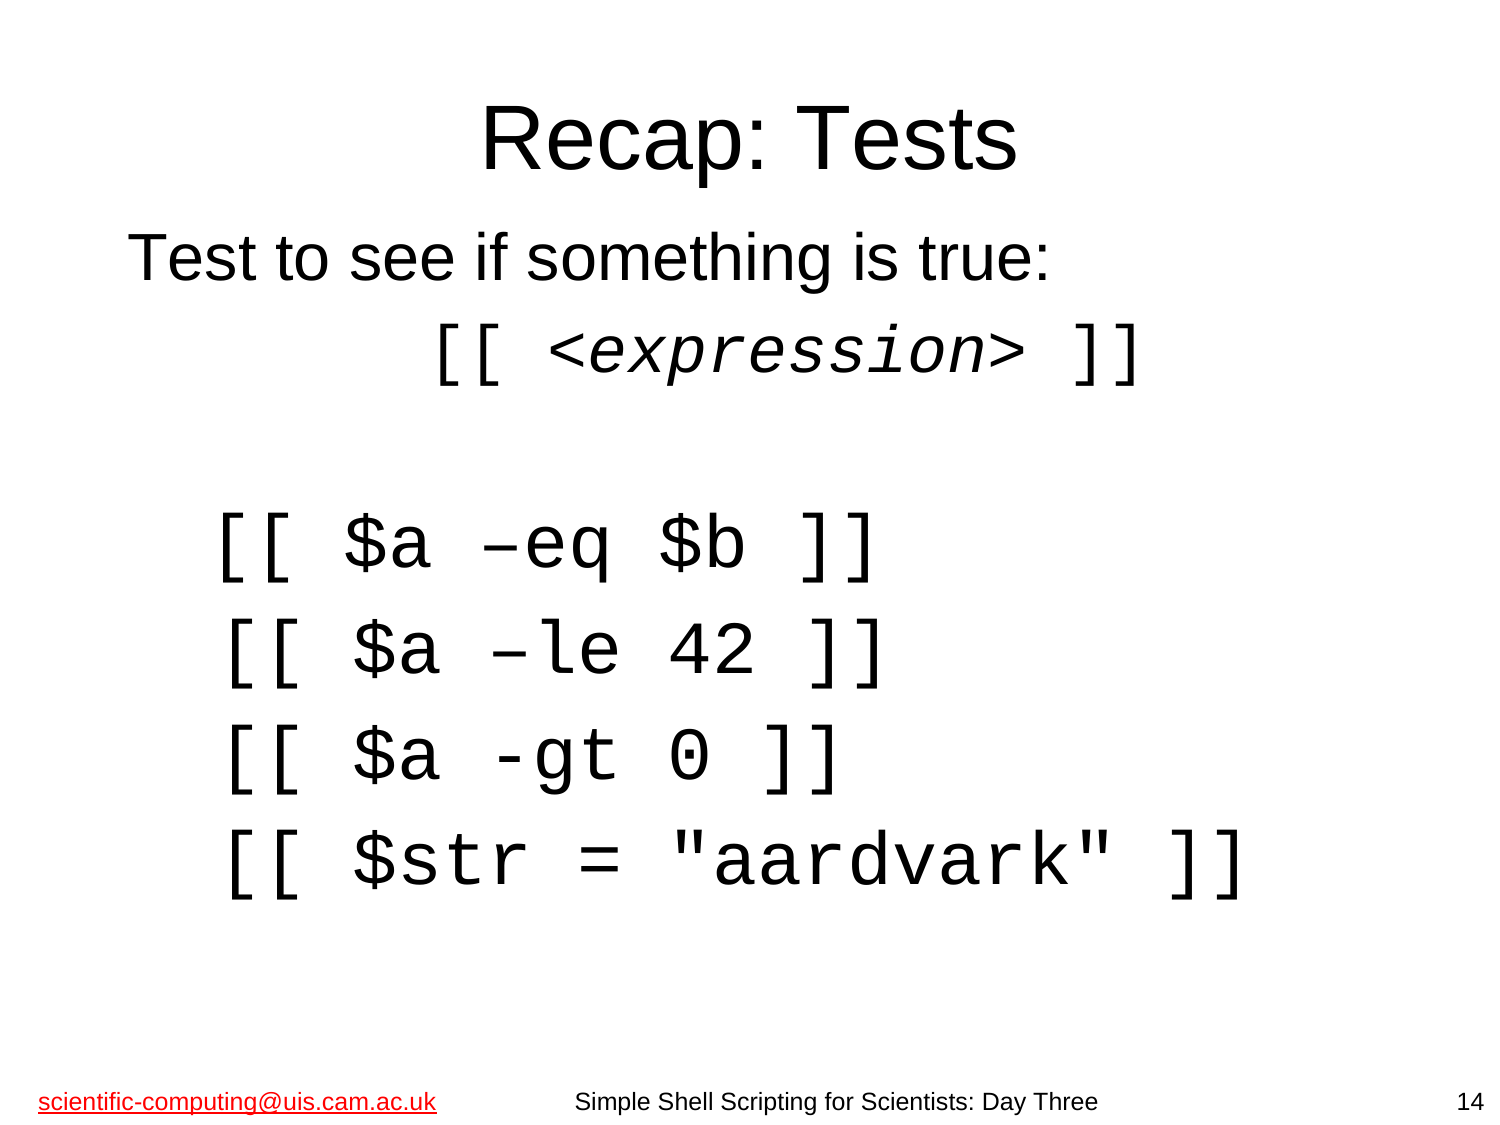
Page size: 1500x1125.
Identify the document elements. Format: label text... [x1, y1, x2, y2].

title Recap: Tests [112, 78, 1388, 197]
list Test to see if something is true: [[ <expression> ]] [[ $a –eq $b ]] [[ $a –le 42 ]] [[ $a -gt 0 ]] [[ $str = "aardvark" ]] [112, 212, 1388, 1051]
